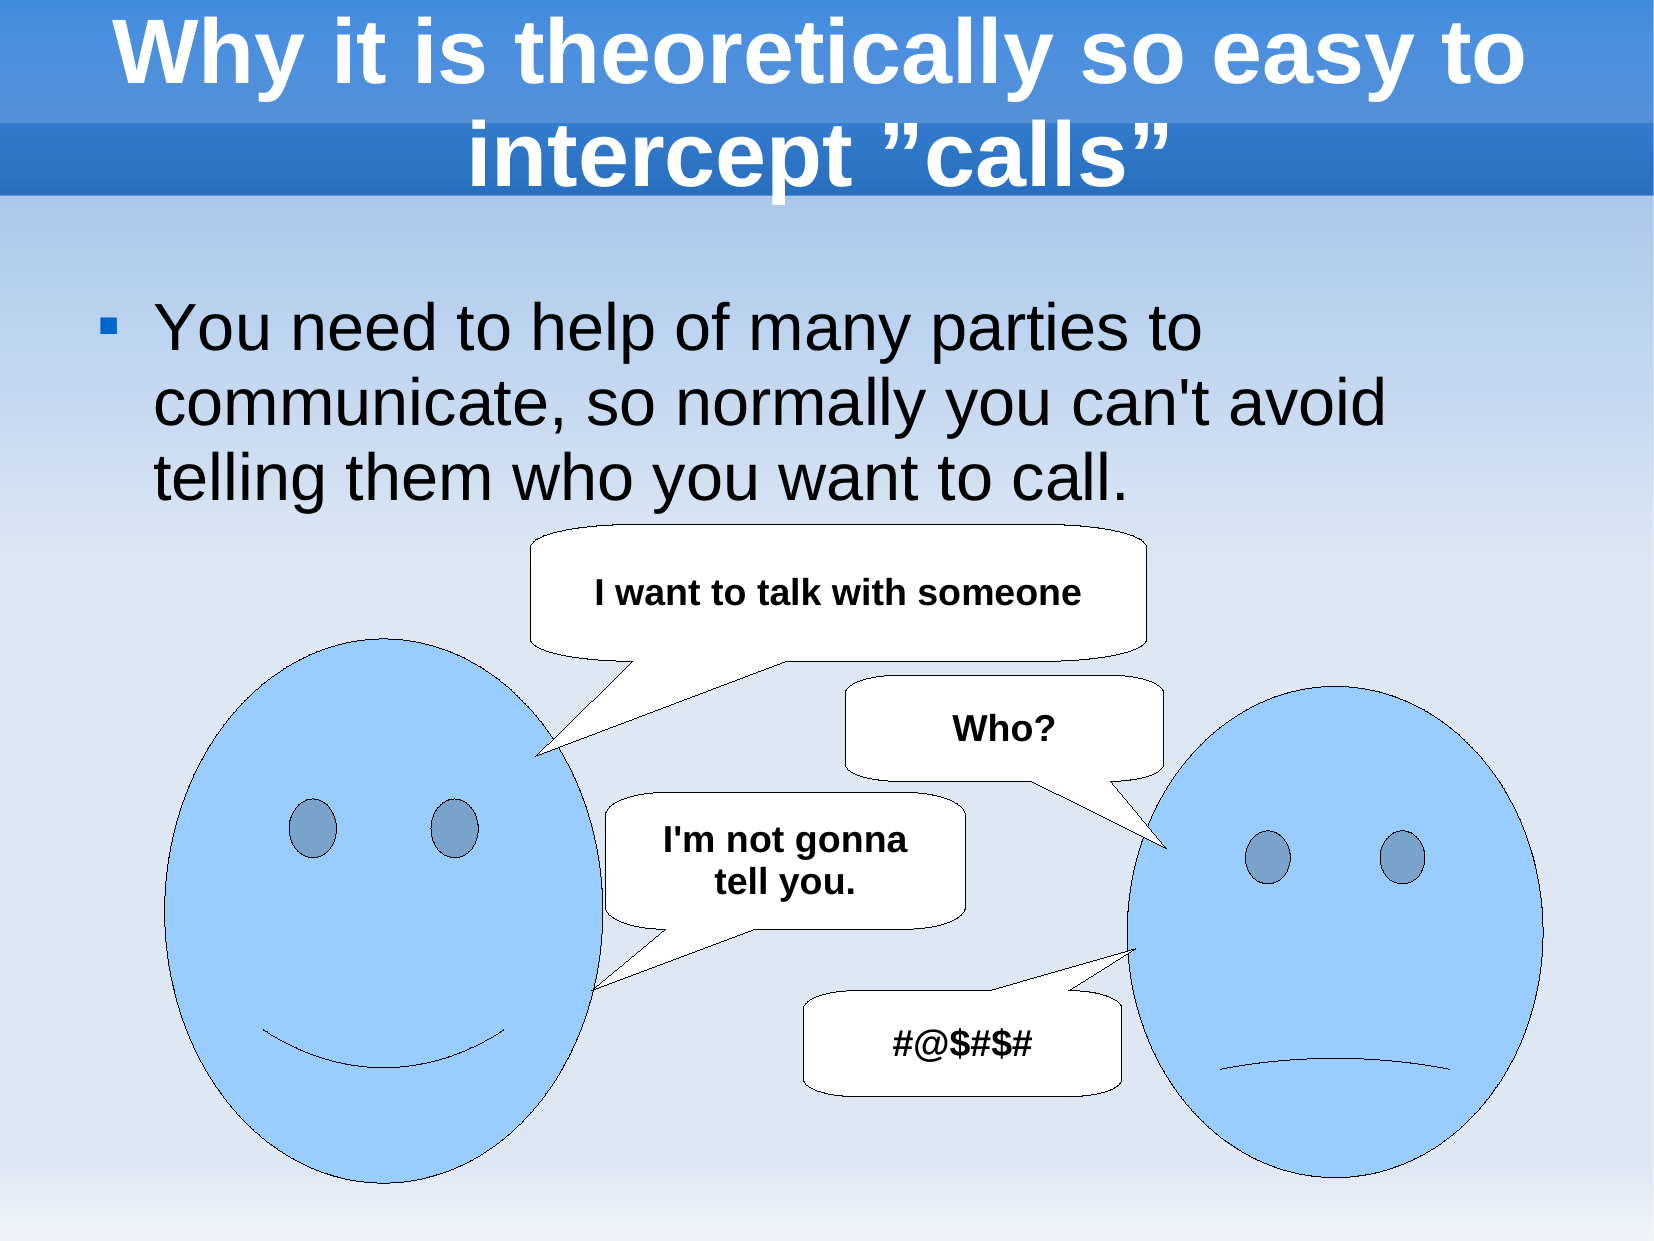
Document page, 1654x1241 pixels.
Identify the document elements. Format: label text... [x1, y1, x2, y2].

text_box I'm not gonna tell you. [591, 792, 966, 991]
title Why it is theoretically so easy to intercept ”calls” [76, 0, 1565, 208]
text_box I want to talk with someone [530, 524, 1147, 757]
picture [0, 0, 1654, 1241]
text_box [1127, 686, 1544, 1178]
list You need to help of many parties to communicate, so normally you can't avoid telling them who you want to call. [82, 290, 1571, 1109]
text_box Who? [845, 675, 1167, 849]
text_box #@$#$# [803, 948, 1136, 1097]
text_box [164, 638, 603, 1184]
